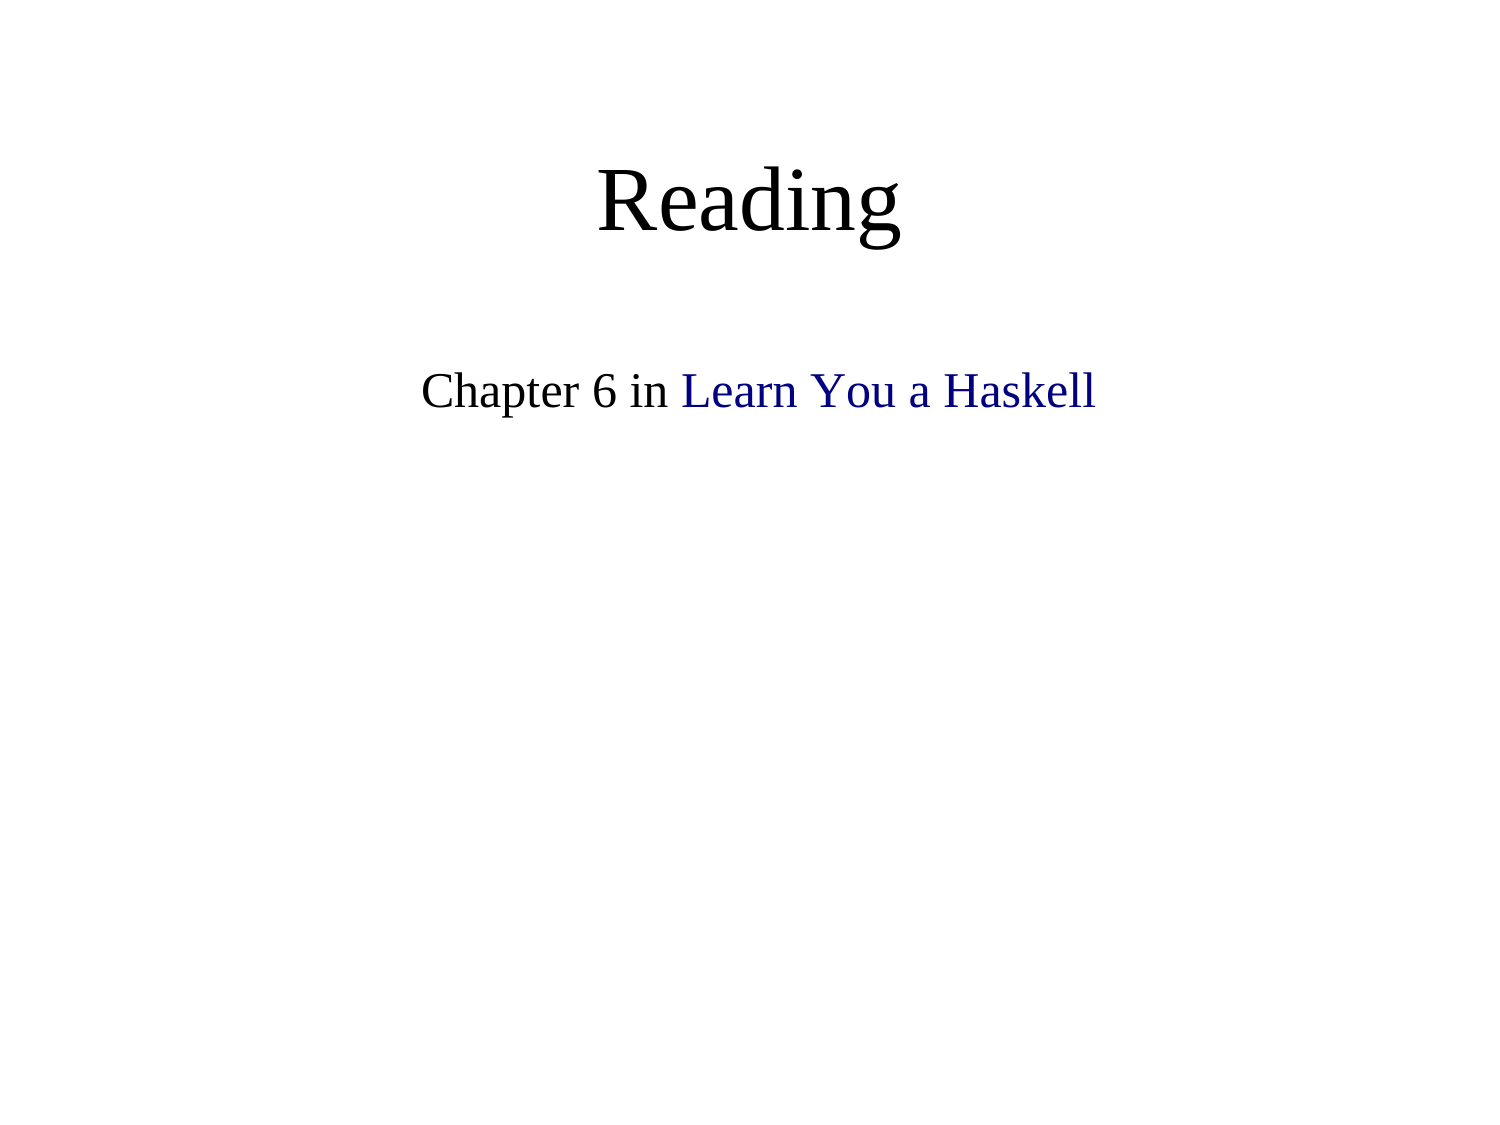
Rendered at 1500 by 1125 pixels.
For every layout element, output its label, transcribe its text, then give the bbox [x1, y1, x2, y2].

text_box Chapter 6 in Learn You a Haskell [99, 349, 1401, 426]
title Reading [112, 99, 1388, 288]
